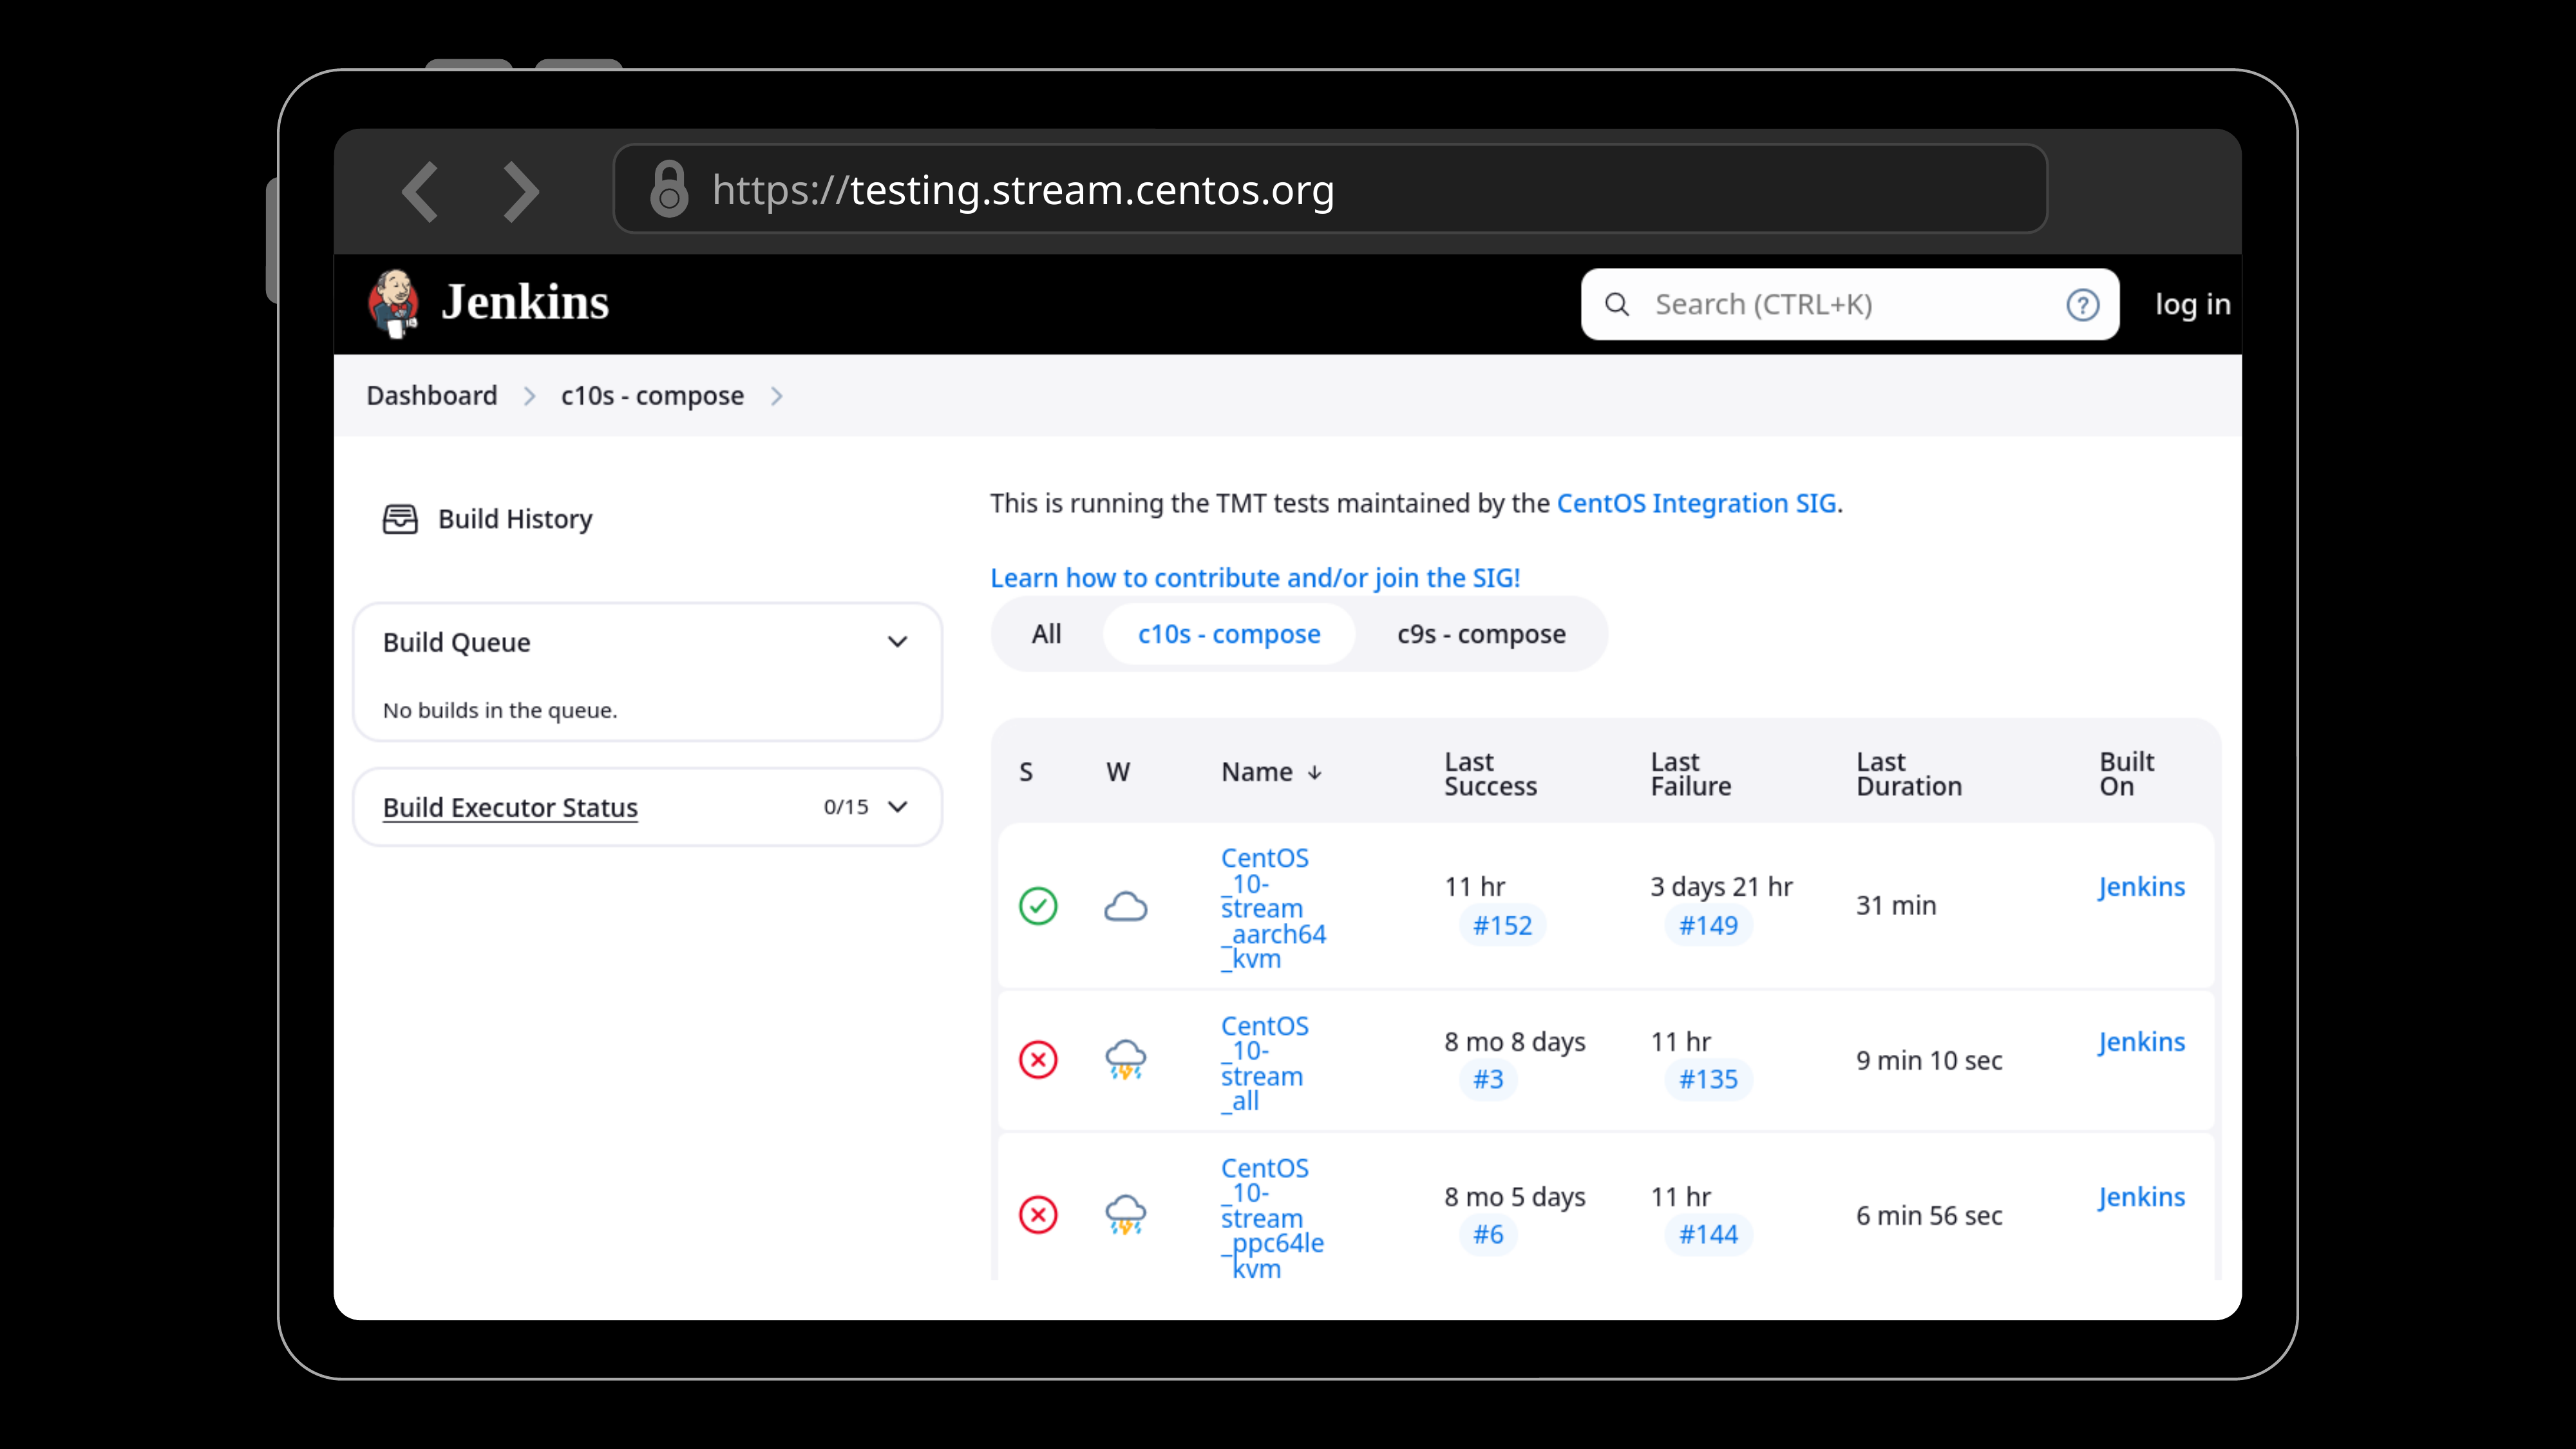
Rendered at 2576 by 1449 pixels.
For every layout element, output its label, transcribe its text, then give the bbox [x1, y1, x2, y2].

picture [334, 254, 2242, 1280]
text_box https://testing.stream.centos.org [706, 158, 1401, 218]
text_box [265, 59, 2298, 1379]
